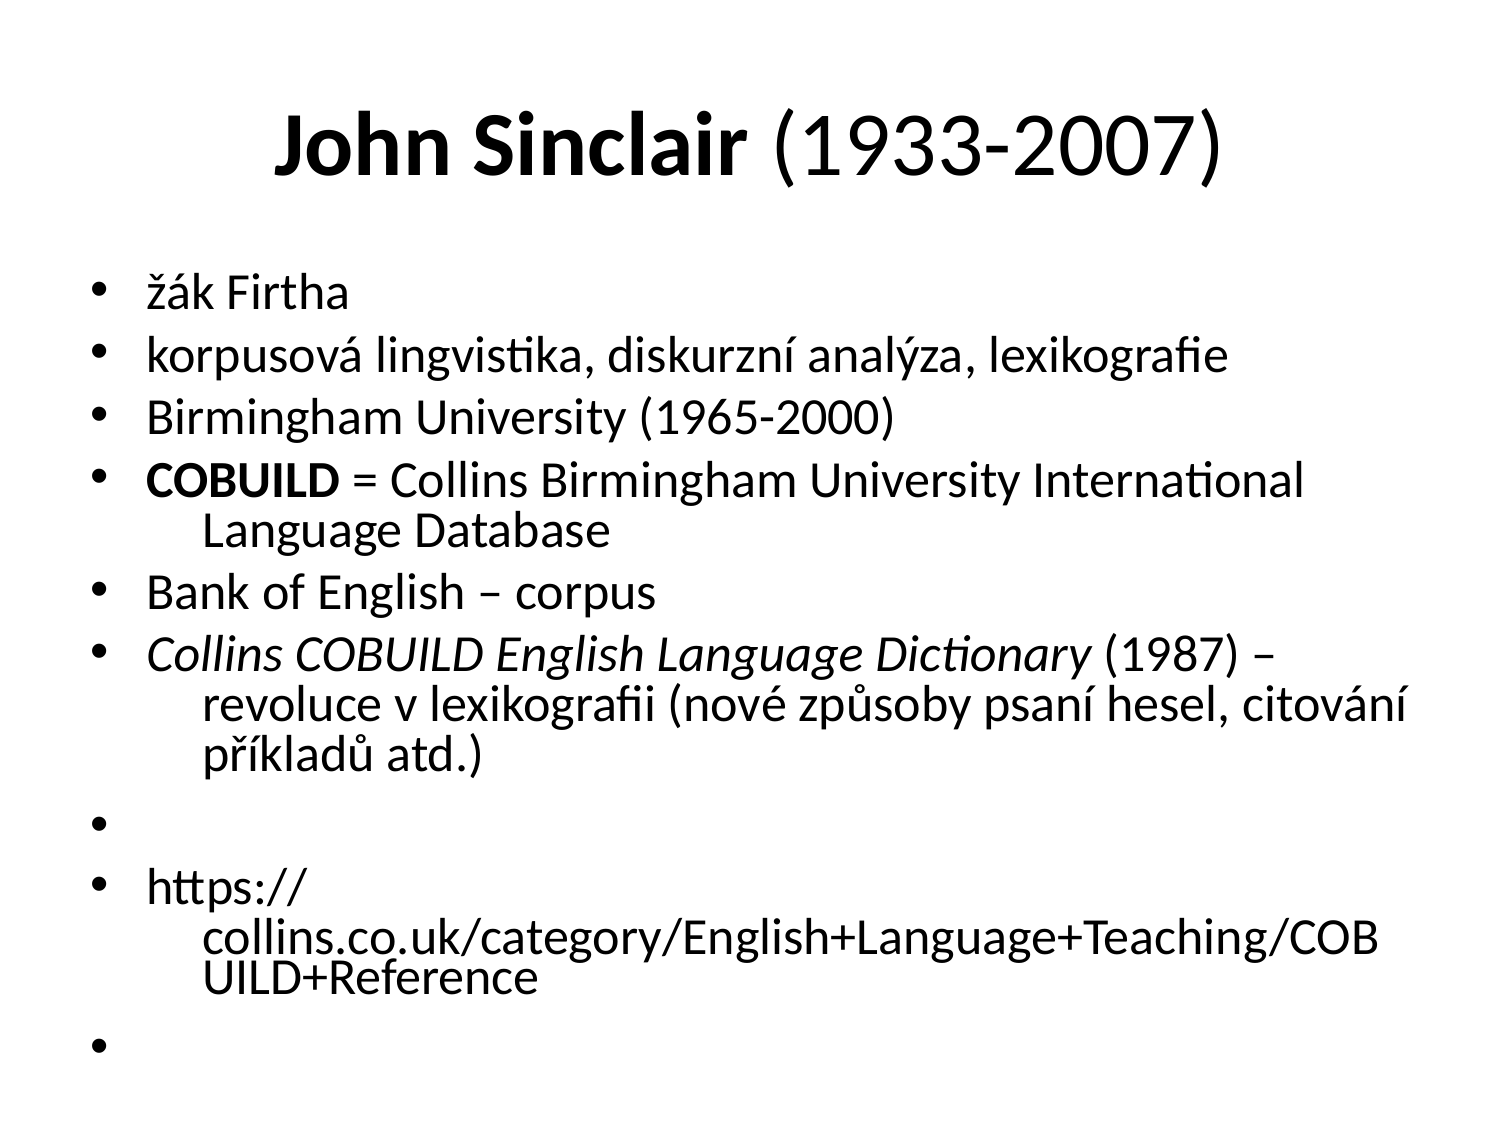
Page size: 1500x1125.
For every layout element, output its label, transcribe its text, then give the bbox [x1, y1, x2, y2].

title John Sinclair (1933-2007) [75, 45, 1426, 233]
list žák Firtha korpusová lingvistika, diskurzní analýza, lexikografie Birmingham University (1965-2000) COBUILD = Collins Birmingham University International Language Database Bank of English – corpus Collins COBUILD English Language Dictionary (1987) – revoluce v lexikografii (nové způsoby psaní hesel, citování příkladů atd.) https://collins.co.uk/category/English+Language+Teaching/COBUILD+Reference [75, 262, 1426, 1005]
